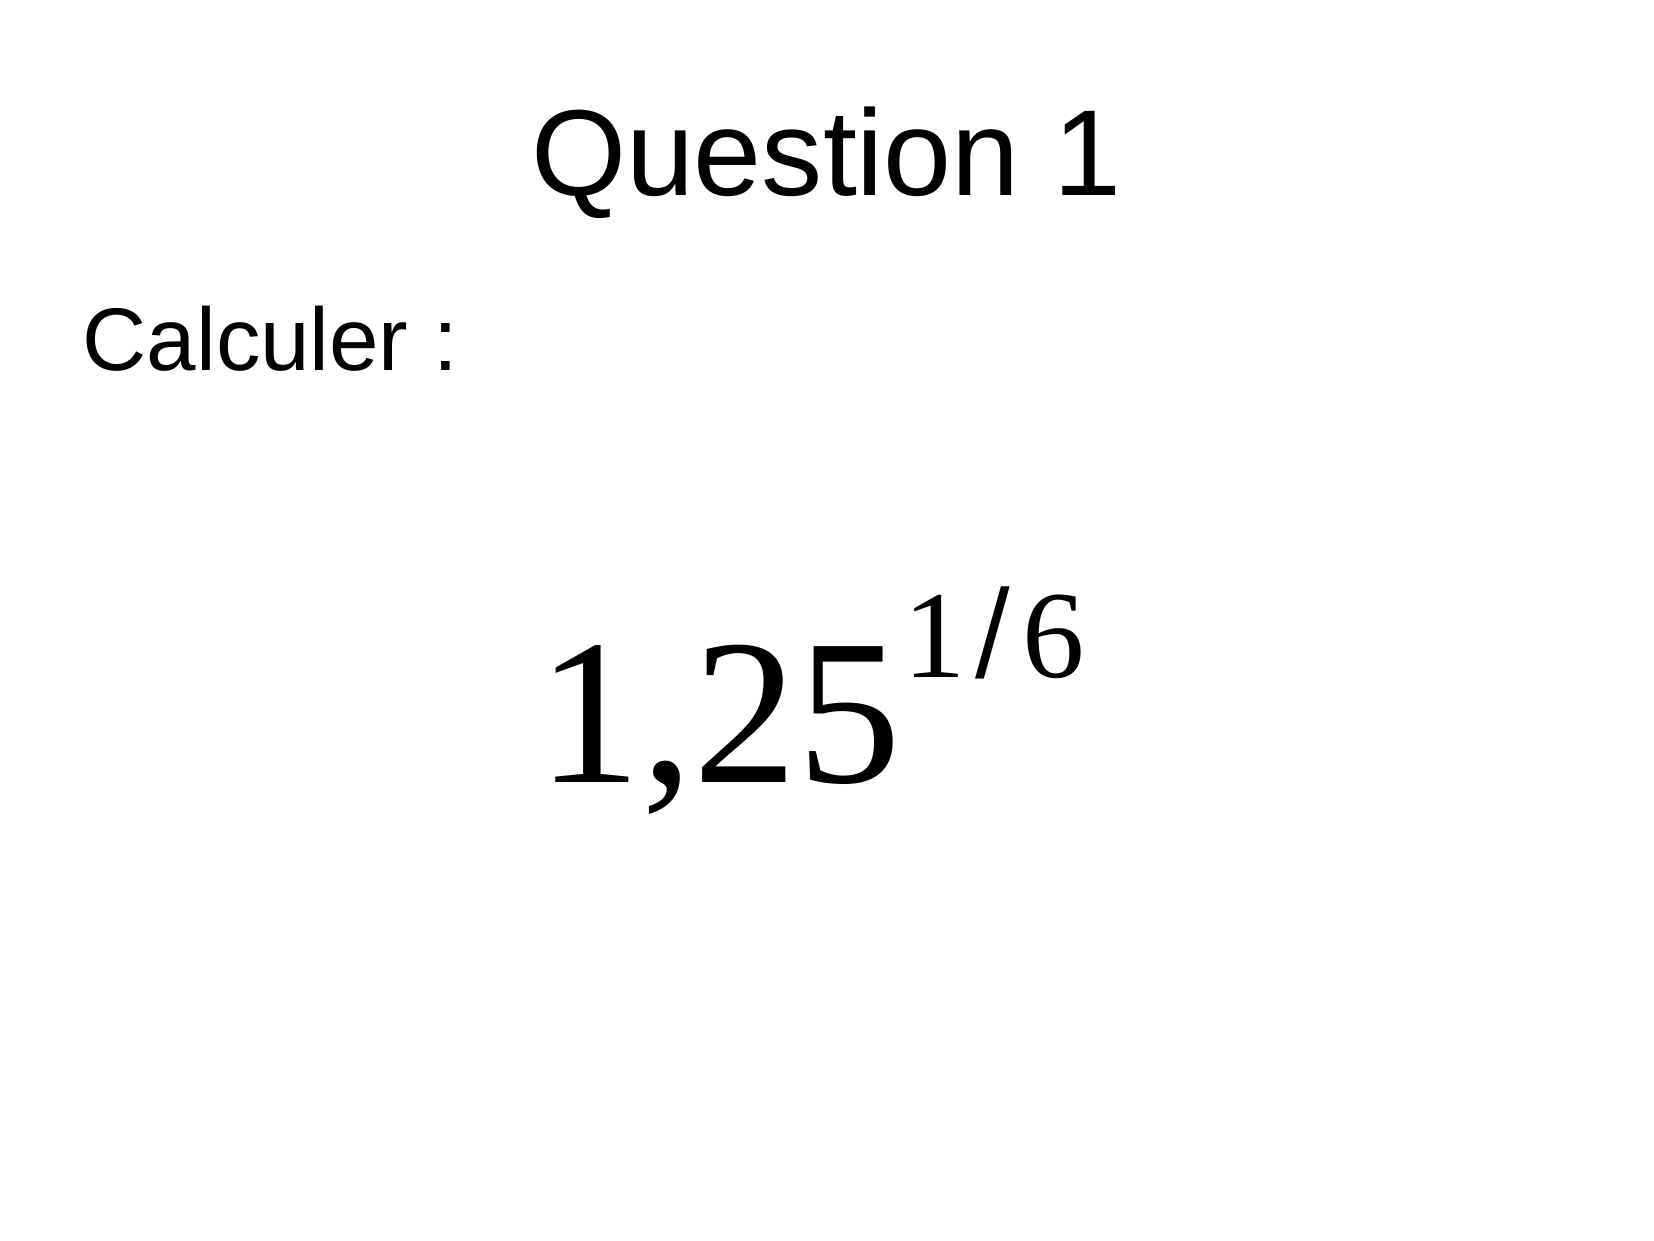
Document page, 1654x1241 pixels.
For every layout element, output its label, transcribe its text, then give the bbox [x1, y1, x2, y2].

title Question 1 [82, 49, 1571, 257]
chart [531, 566, 1093, 827]
list Calculer : [82, 290, 1571, 1010]
